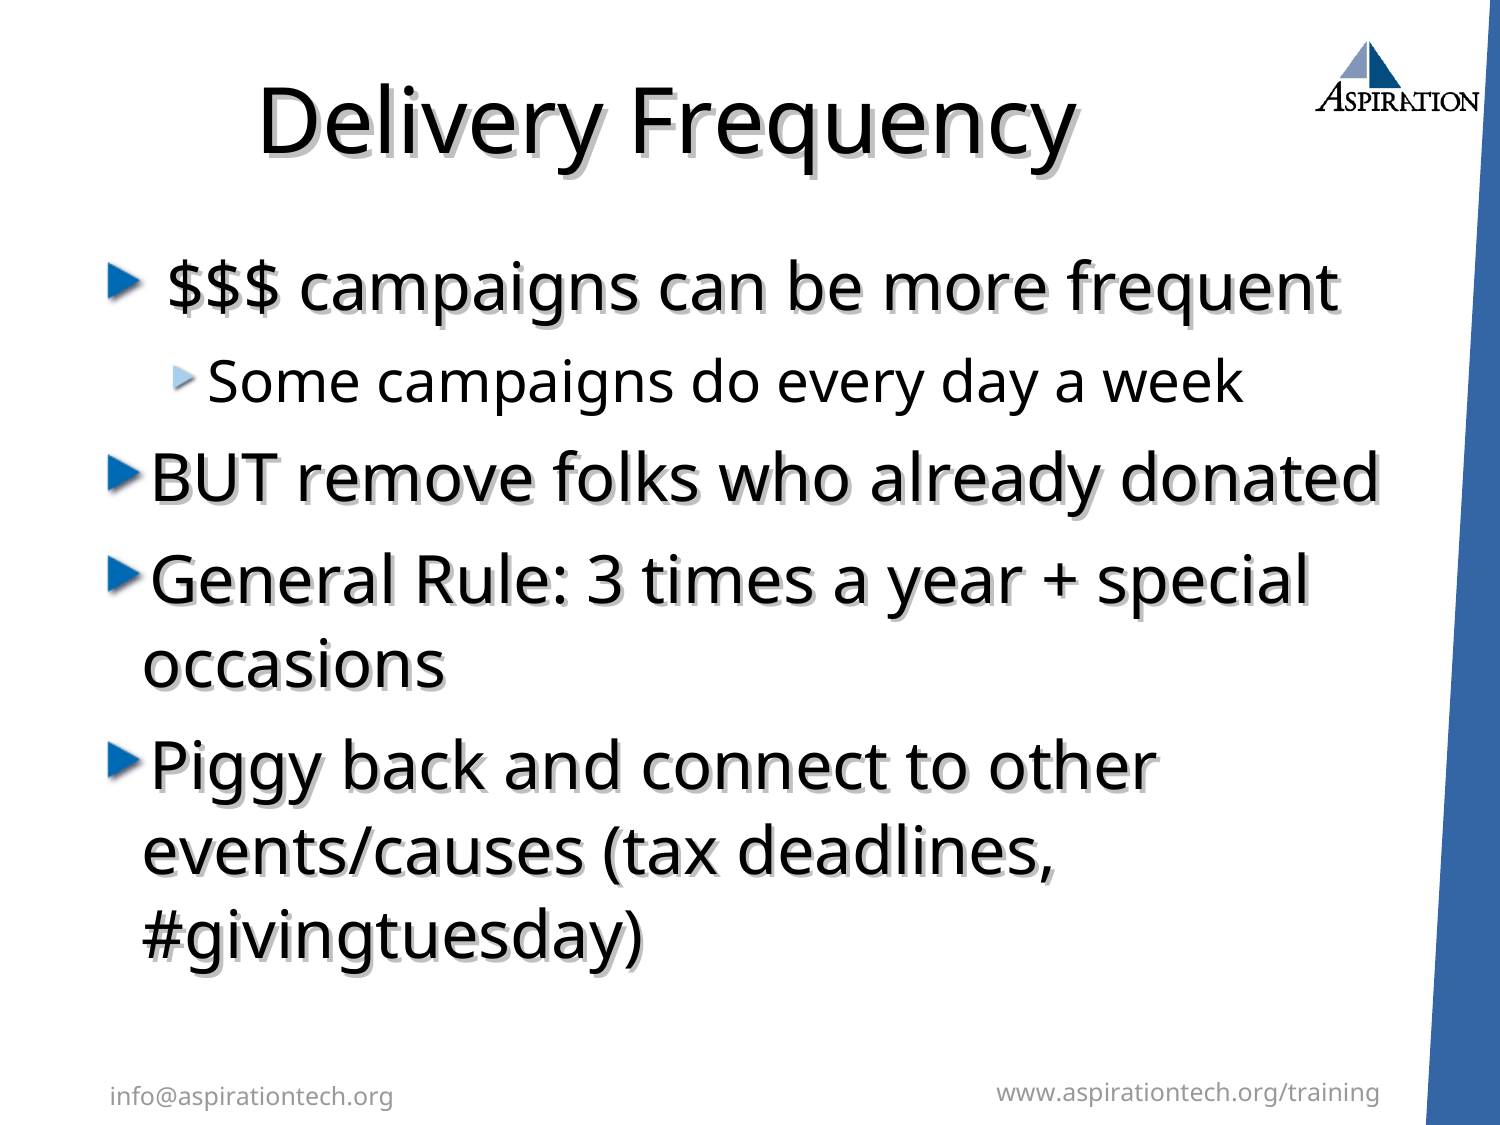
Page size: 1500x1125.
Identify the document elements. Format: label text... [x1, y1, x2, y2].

picture [1315, 41, 1480, 120]
title Delivery Frequency [49, 19, 1284, 206]
list $$$ campaigns can be more frequent Some campaigns do every day a week BUT remove folks who already donated General Rule: 3 times a year + special occasions Piggy back and connect to other events/causes (tax deadlines, #givingtuesday) [49, 238, 1447, 973]
